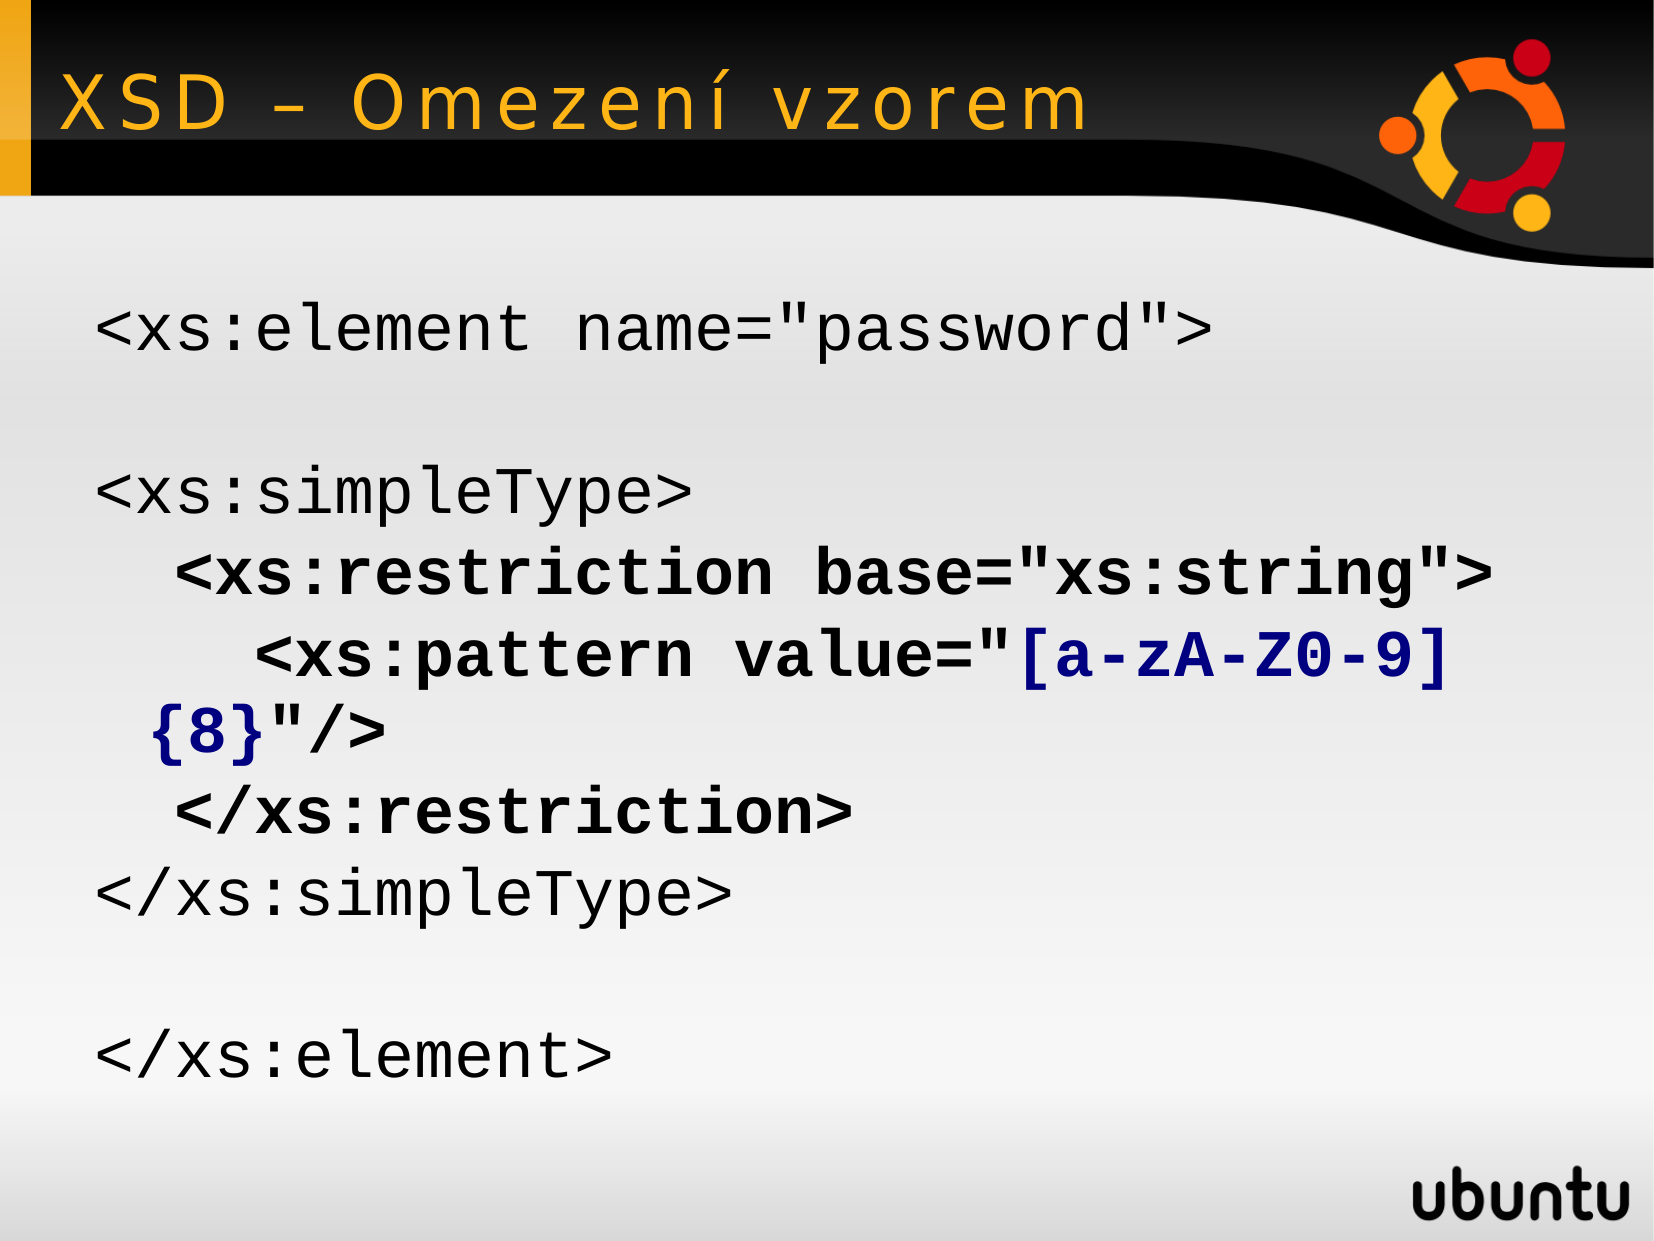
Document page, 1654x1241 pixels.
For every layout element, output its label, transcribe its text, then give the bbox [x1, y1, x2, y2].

title XSD – Omezení vzorem [59, 29, 1270, 178]
list <xs:element name="password"> <xs:simpleType> <xs:restriction base="xs:string"> <xs:pattern value="[a-zA-Z0-9]{8}"/> </xs:restriction> </xs:simpleType> </xs:element> [76, 295, 1565, 1114]
picture [0, 0, 1654, 1241]
